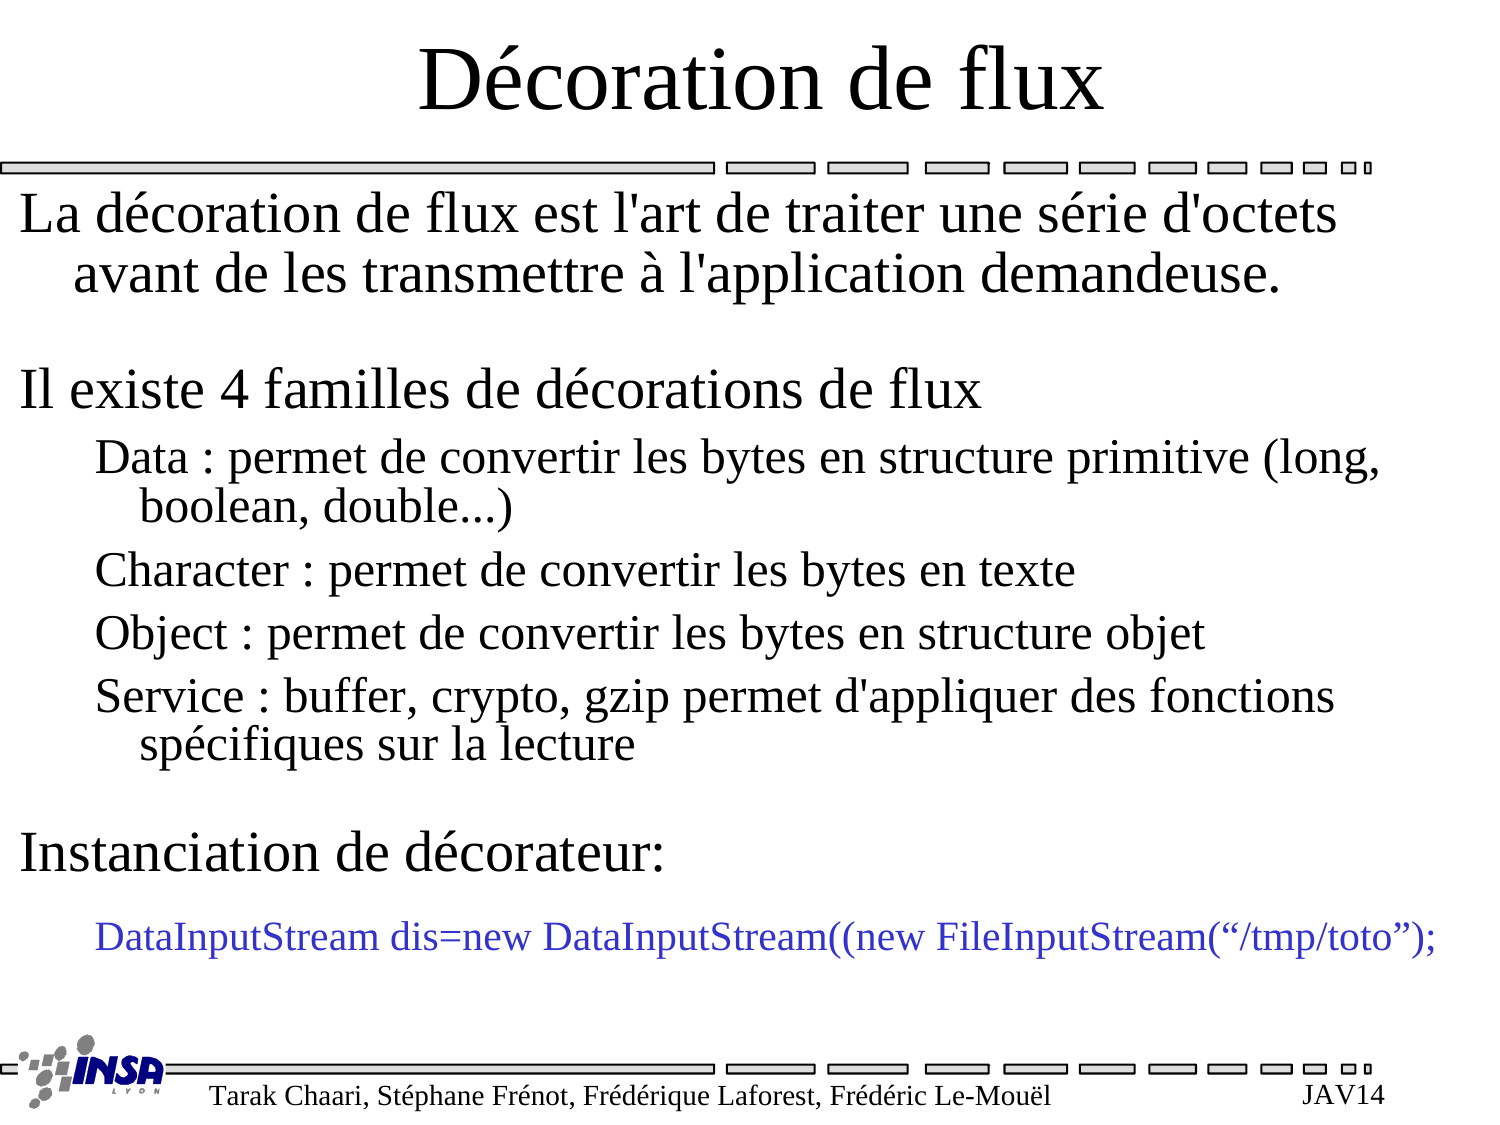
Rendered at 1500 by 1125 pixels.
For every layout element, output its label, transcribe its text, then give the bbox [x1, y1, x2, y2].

list La décoration de flux est l'art de traiter une série d'octets avant de les transmettre à l'application demandeuse. Il existe 4 familles de décorations de flux Data : permet de convertir les bytes en structure primitive (long, boolean, double...)‏ Character : permet de convertir les bytes en texte Object : permet de convertir les bytes en structure objet Service : buffer, crypto, gzip permet d'appliquer des fonctions spécifiques sur la lecture Instanciation de décorateur: DataInputStream dis=new DataInputStream((new FileInputStream(“/tmp/toto”); [19, 184, 1459, 1071]
title Décoration de flux [125, 7, 1399, 155]
